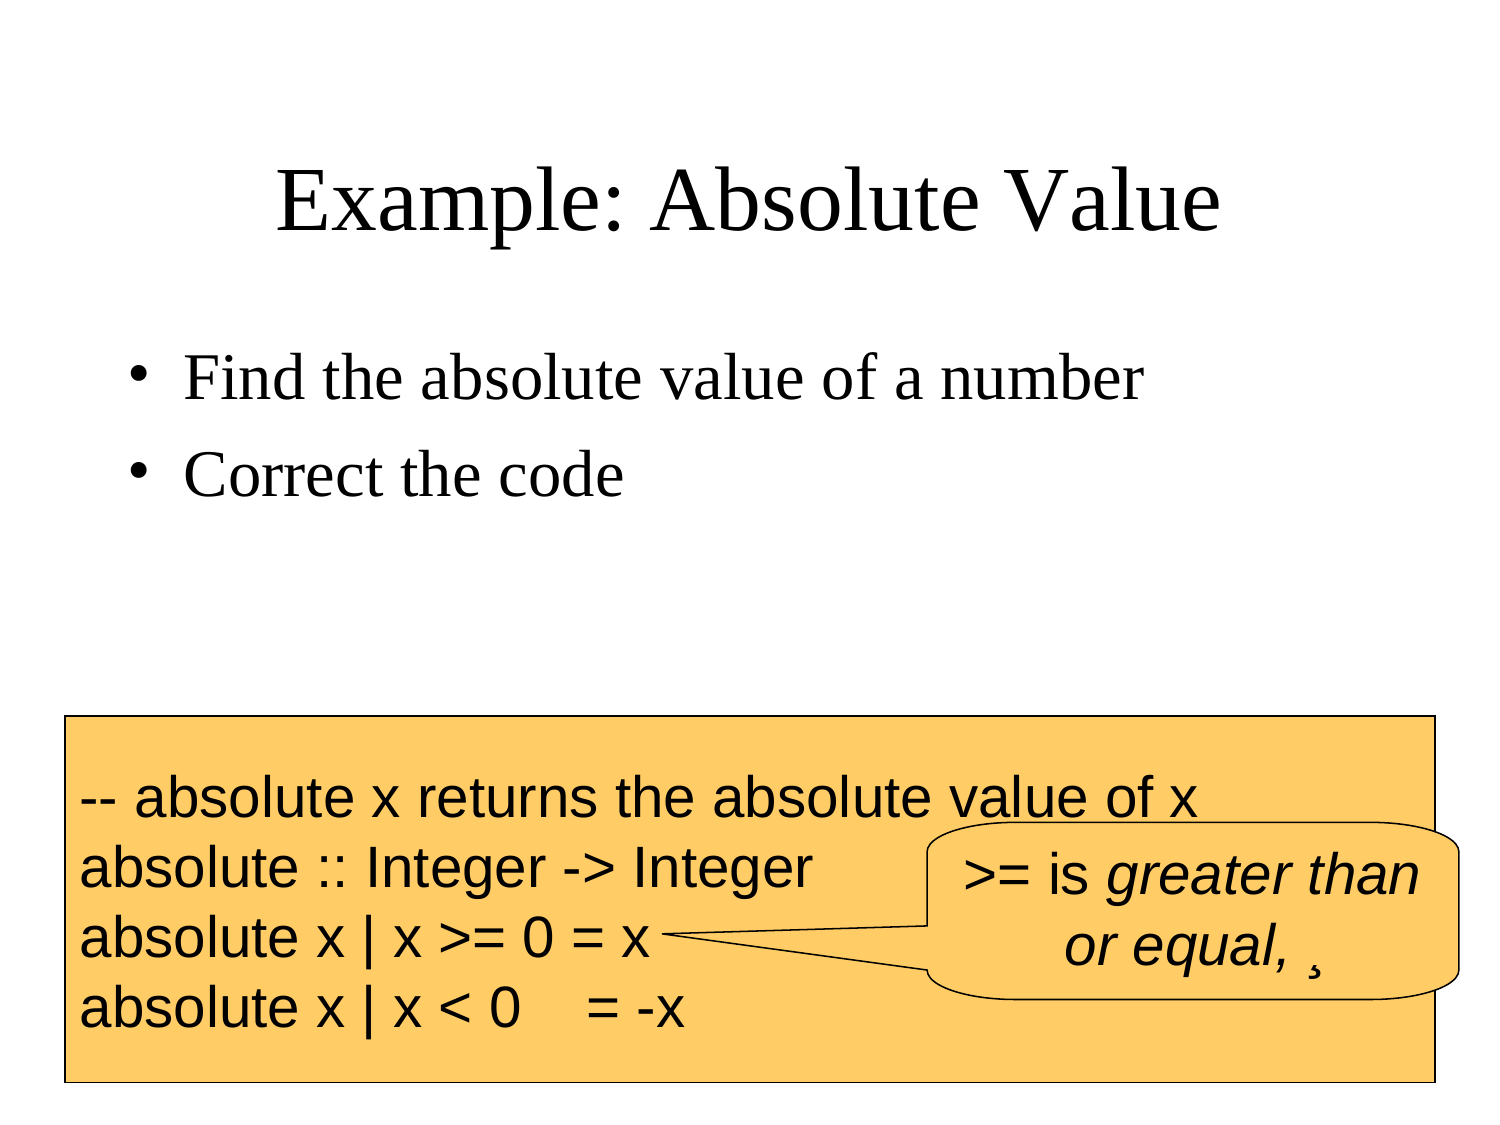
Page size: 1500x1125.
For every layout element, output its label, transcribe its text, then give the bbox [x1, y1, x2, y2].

title Example: Absolute Value [112, 99, 1388, 288]
list Find the absolute value of a number Correct the code [112, 324, 1388, 716]
text_box >= is greater than or equal, ¸ [662, 822, 1459, 1000]
text_box -- absolute x returns the absolute value of x absolute :: Integer -> Integer absolute x | x >= 0 = x absolute x | x < 0 = -x [64, 716, 1436, 1083]
